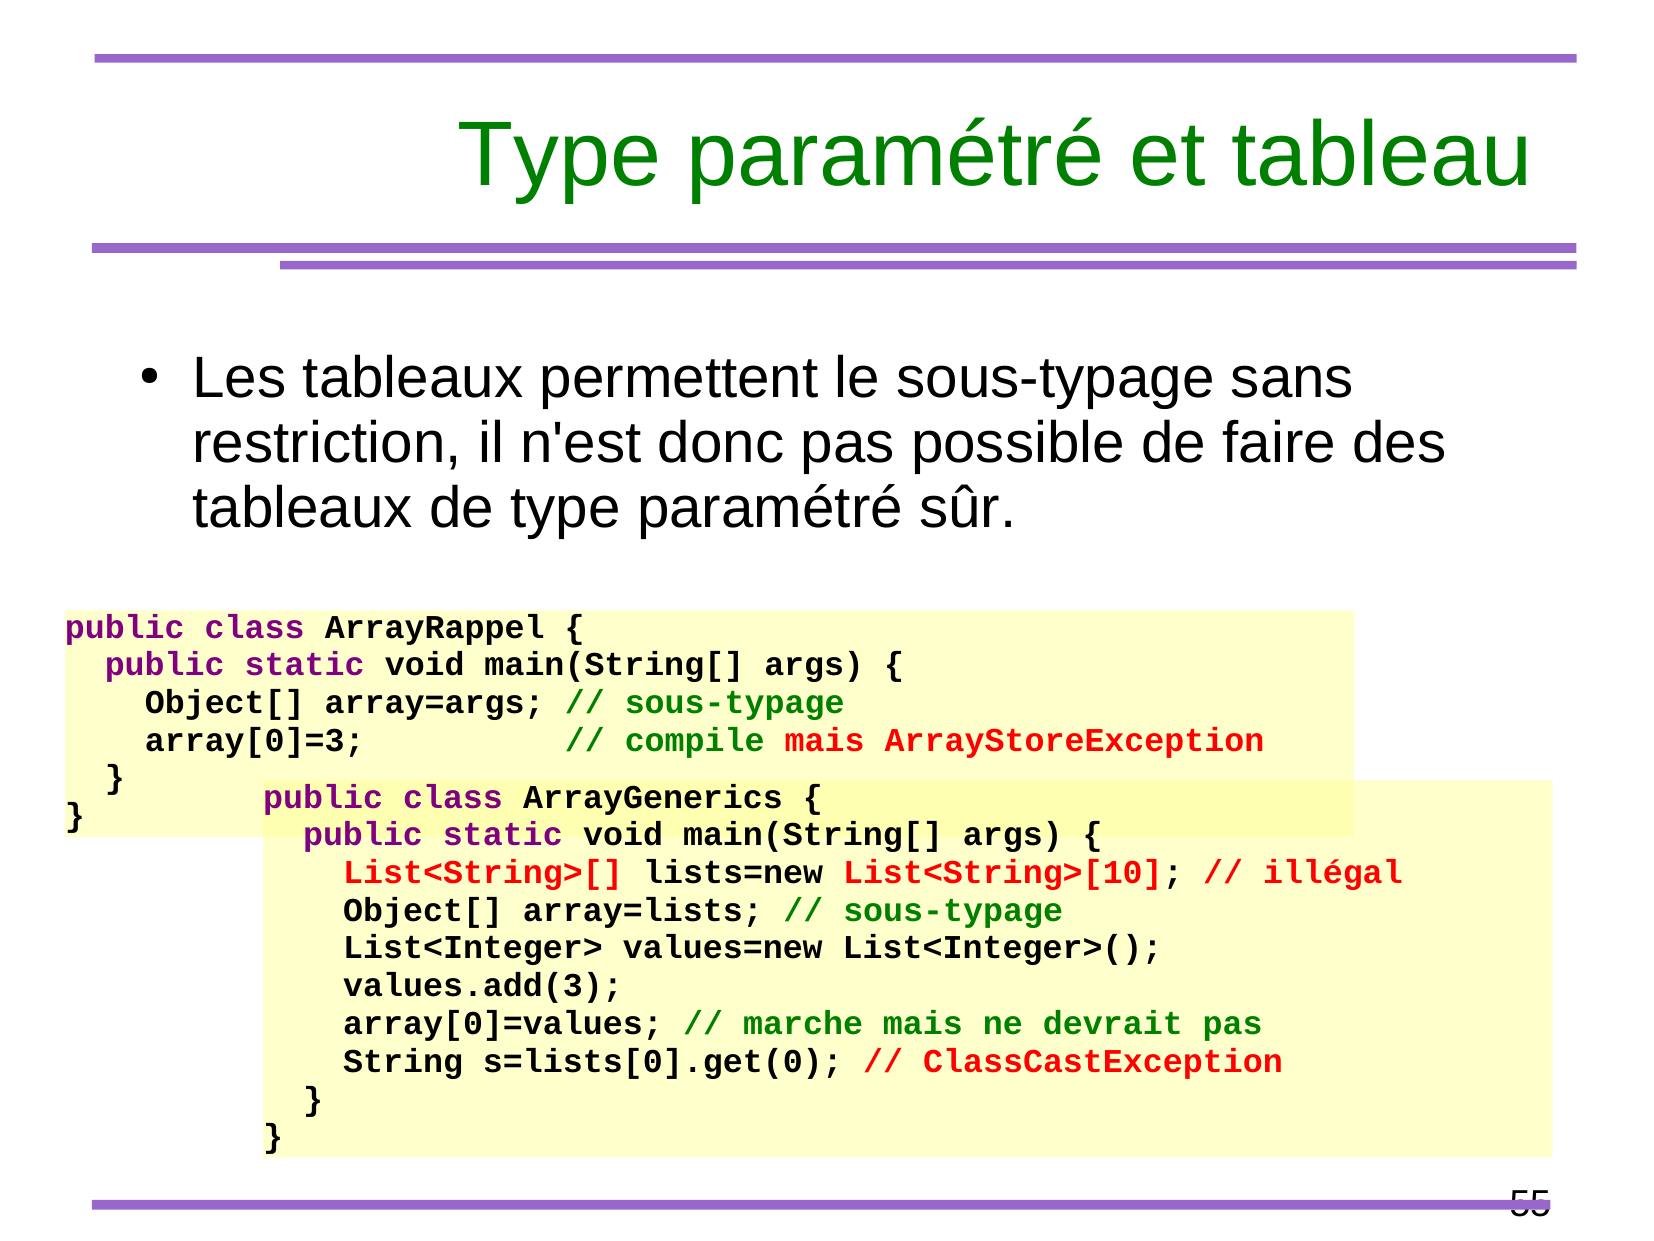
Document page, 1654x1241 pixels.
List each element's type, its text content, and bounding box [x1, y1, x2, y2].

text_box public class ArrayRappel { public static void main(String[] args) { Object[] array=args; // sous-typage array[0]=3; // compile mais ArrayStoreException } } [64, 610, 1355, 837]
title Type paramétré et tableau [121, 49, 1534, 257]
list Les tableaux permettent le sous-typage sans restriction, il n'est donc pas possible de faire des tableaux de type paramétré sûr. [121, 344, 1534, 589]
text_box public class ArrayGenerics { public static void main(String[] args) { List<String>[] lists=new List<String>[10]; // illégal Object[] array=lists; // sous-typage List<Integer> values=new List<Integer>(); values.add(3); array[0]=values; // marche mais ne devrait pas String s=lists[0].get(0); // ClassCastException } } [263, 780, 1553, 1158]
